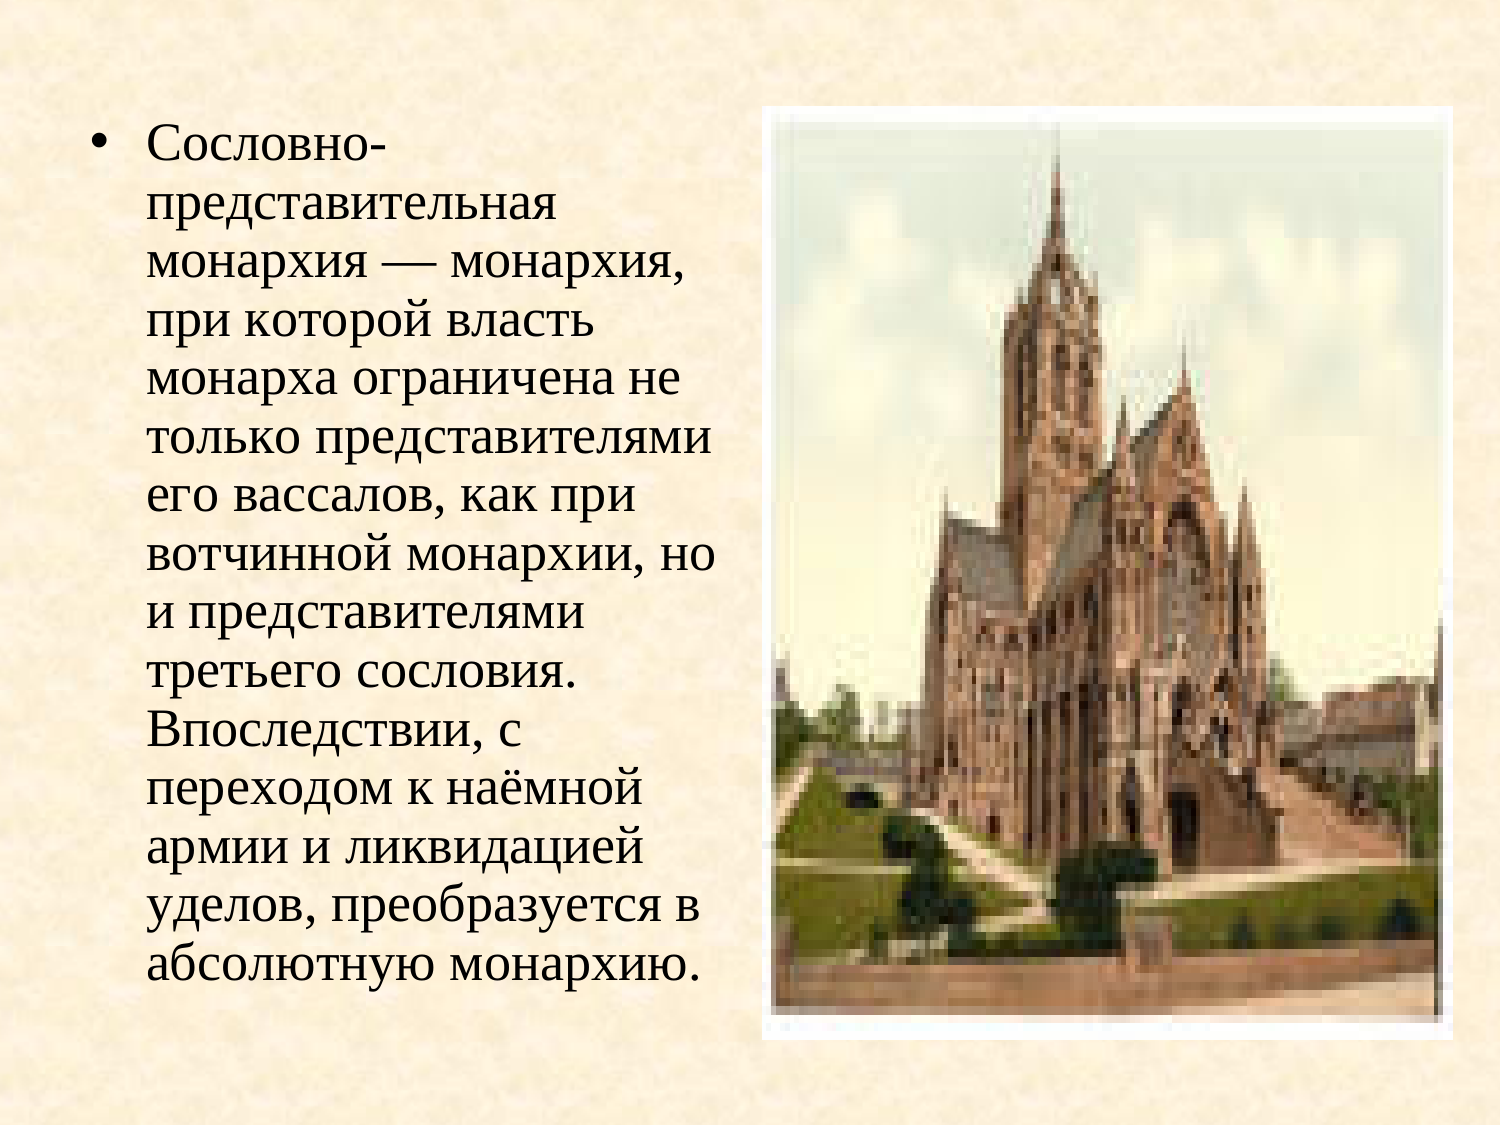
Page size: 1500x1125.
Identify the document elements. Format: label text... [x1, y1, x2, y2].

picture [0, 0, 1500, 1125]
list Сословно-представительная монархия — монархия, при которой власть монарха ограничена не только представителями его вассалов, как при вотчинной монархии, но и представителями третьего сословия. Впоследствии, с переходом к наёмной армии и ликвидацией уделов, преобразуется в абсолютную монархию. [75, 106, 738, 1005]
